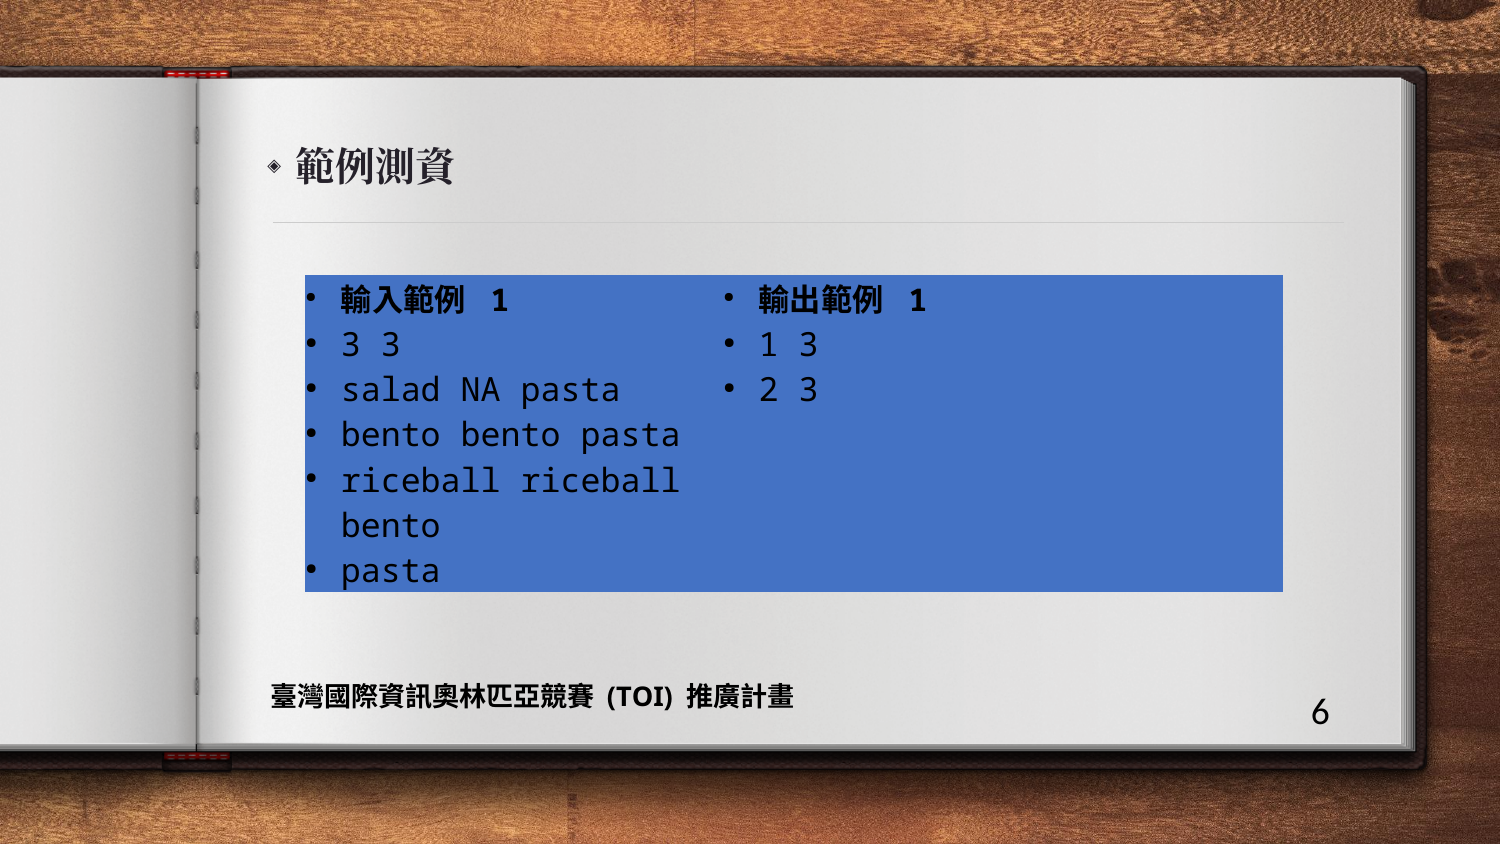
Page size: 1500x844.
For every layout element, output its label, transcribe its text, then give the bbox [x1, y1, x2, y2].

list 範例測資 [252, 126, 1194, 205]
table_header 輸入範例 1 3 3 salad NA pasta bento bento pasta riceball riceball bento pasta [305, 275, 723, 592]
table_header 輸出範例 1 1 3 2 3 [723, 275, 1283, 592]
text_box 6 [1295, 672, 1386, 737]
